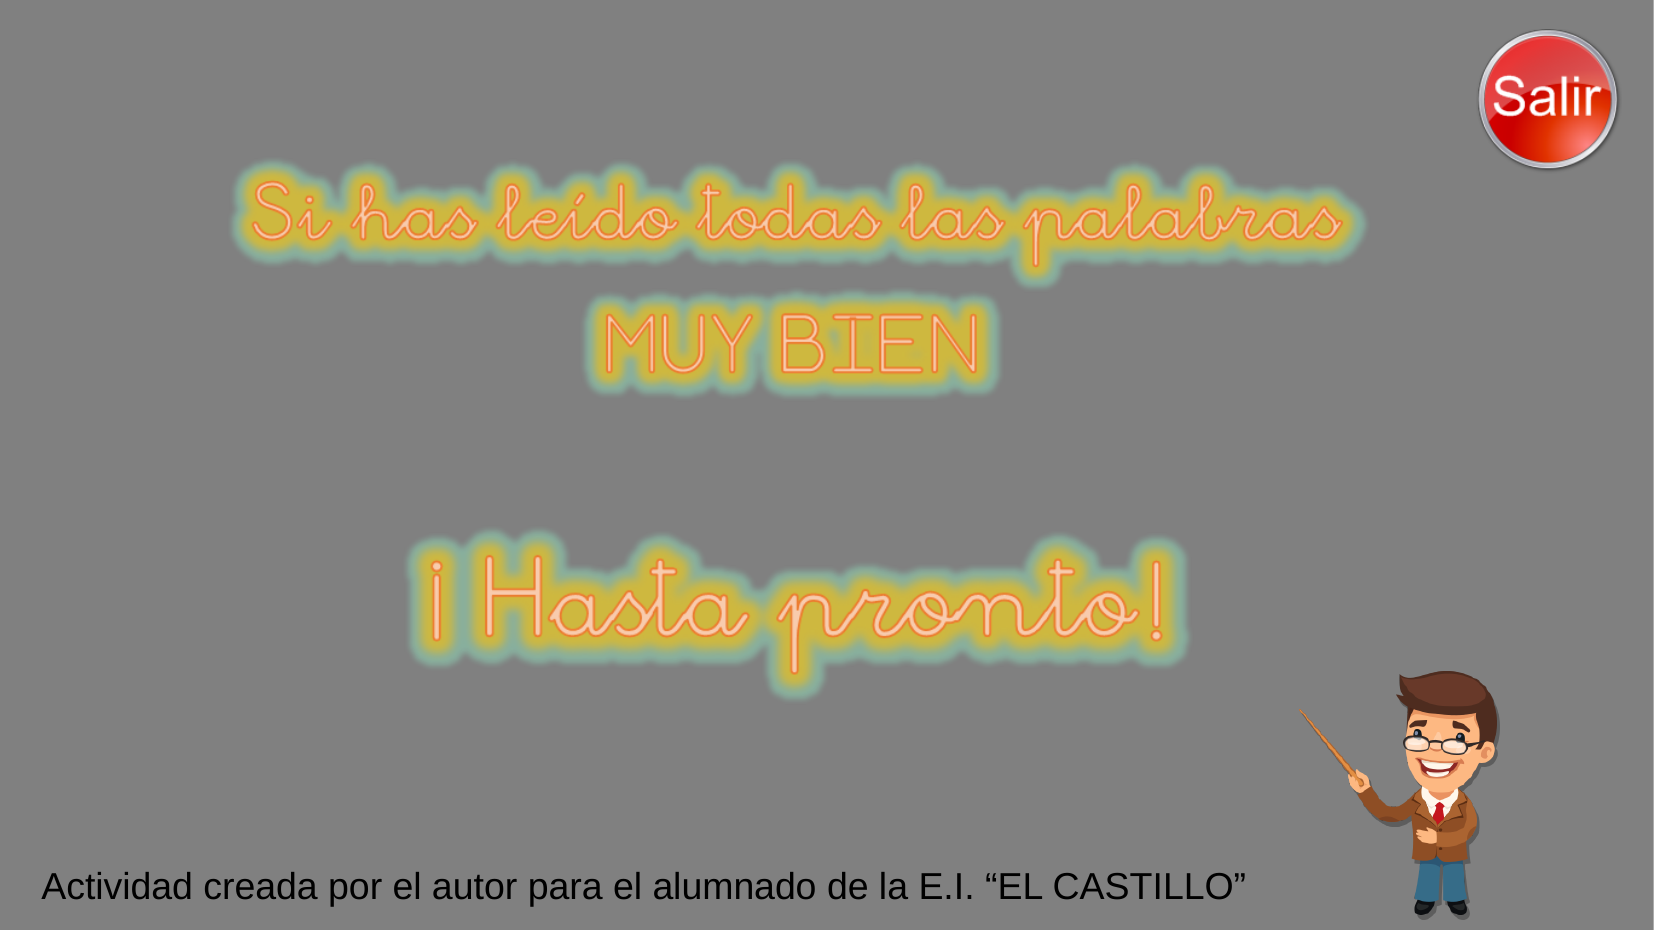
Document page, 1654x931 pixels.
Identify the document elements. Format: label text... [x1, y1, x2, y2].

picture [190, 140, 1501, 921]
text_box Actividad creada por el autor para el alumnado de la E.I. “EL CASTILLO” [26, 854, 1264, 915]
picture [1476, 28, 1622, 174]
